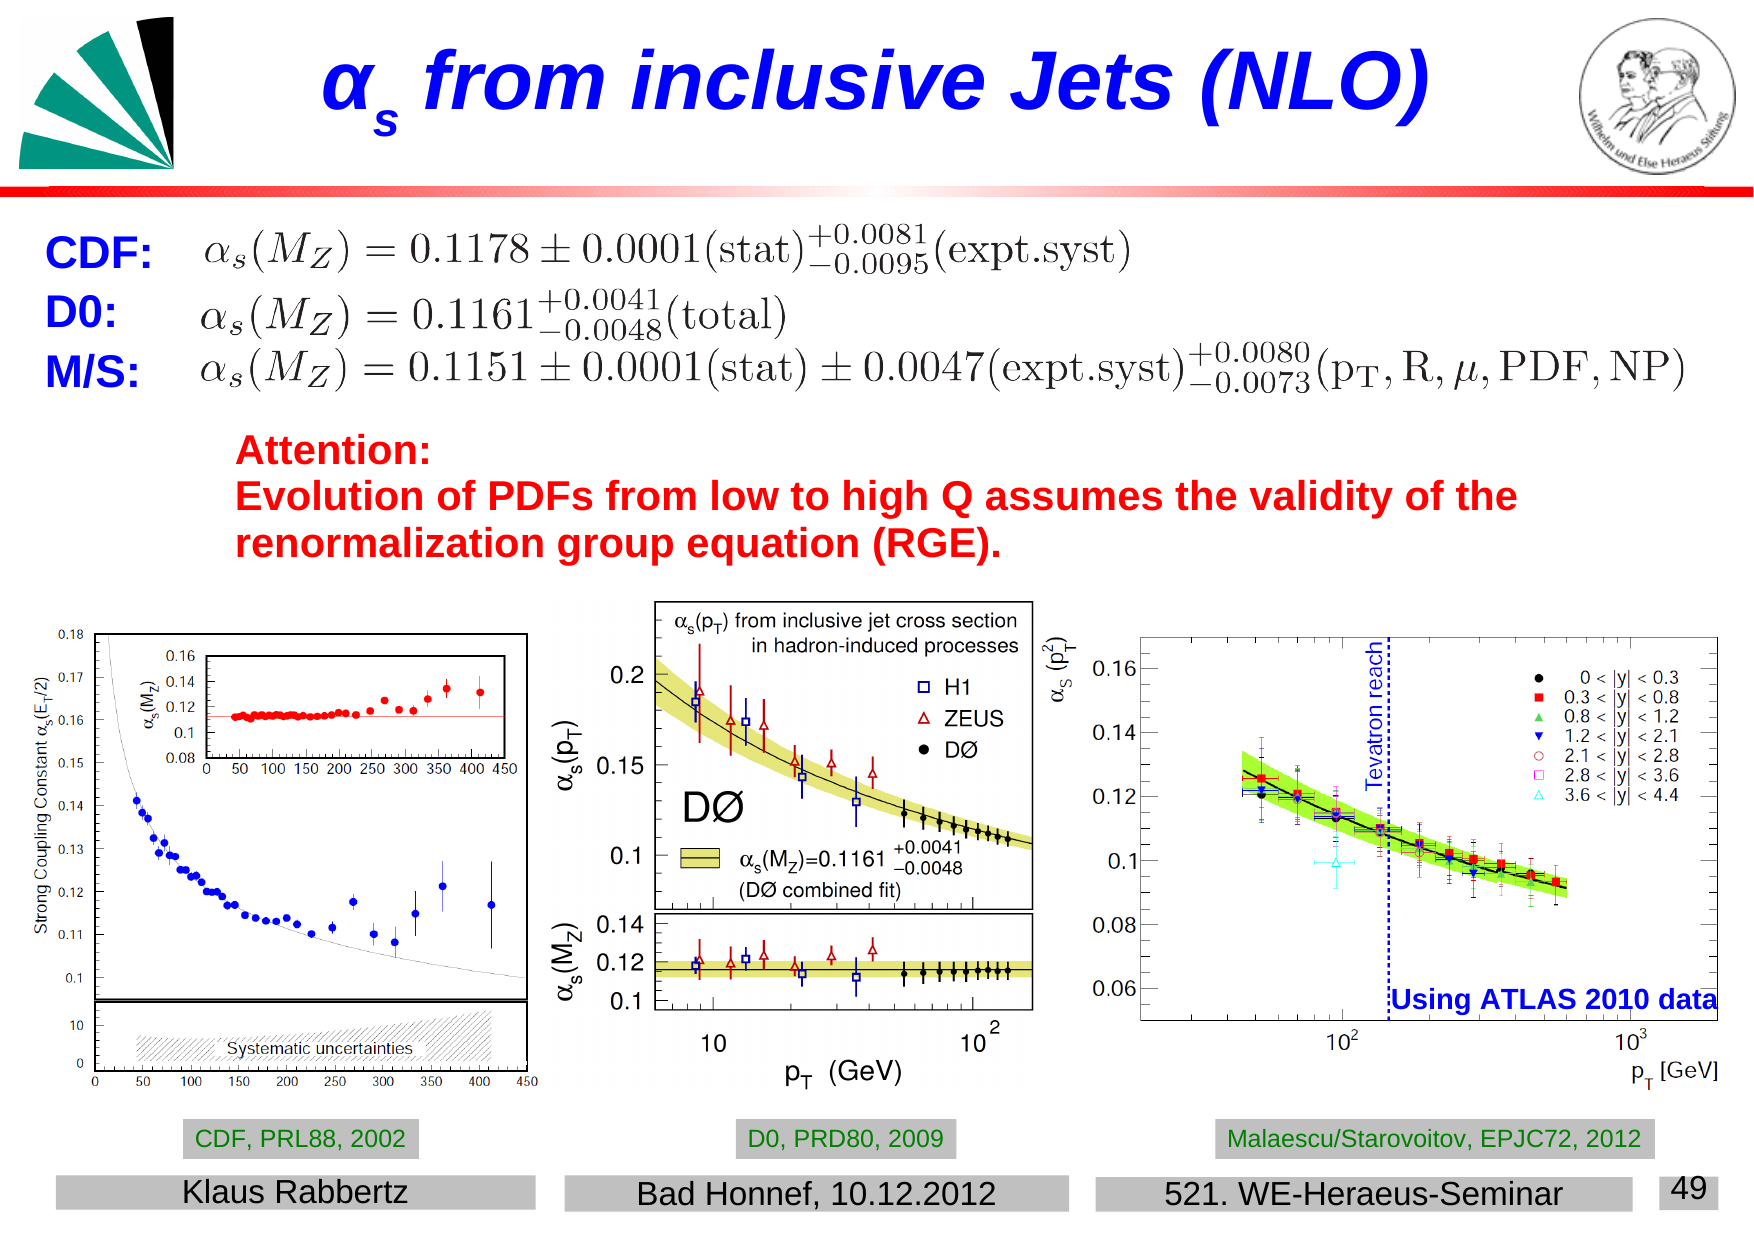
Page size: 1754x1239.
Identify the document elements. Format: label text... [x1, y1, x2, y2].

text_box CDF: [33, 221, 170, 285]
title αs from inclusive Jets (NLO) [193, 0, 1560, 182]
picture [25, 598, 1724, 1094]
text_box Malaescu/Starovoitov, EPJC72, 2012 [1215, 1119, 1655, 1159]
text_box D0, PRD80, 2009 [735, 1119, 957, 1159]
text_box M/S: [33, 339, 154, 403]
text_box CDF, PRL88, 2002 [183, 1119, 419, 1159]
picture [200, 220, 1137, 281]
text_box Using ATLAS 2010 data [1378, 976, 1730, 1022]
text_box Attention: Evolution of PDFs from low to high Q assumes the validity of the renormalization group equation (RGE). [223, 420, 1531, 572]
text_box D0: [33, 280, 131, 344]
picture [1579, 18, 1736, 175]
picture [196, 285, 1690, 400]
picture [19, 17, 174, 171]
